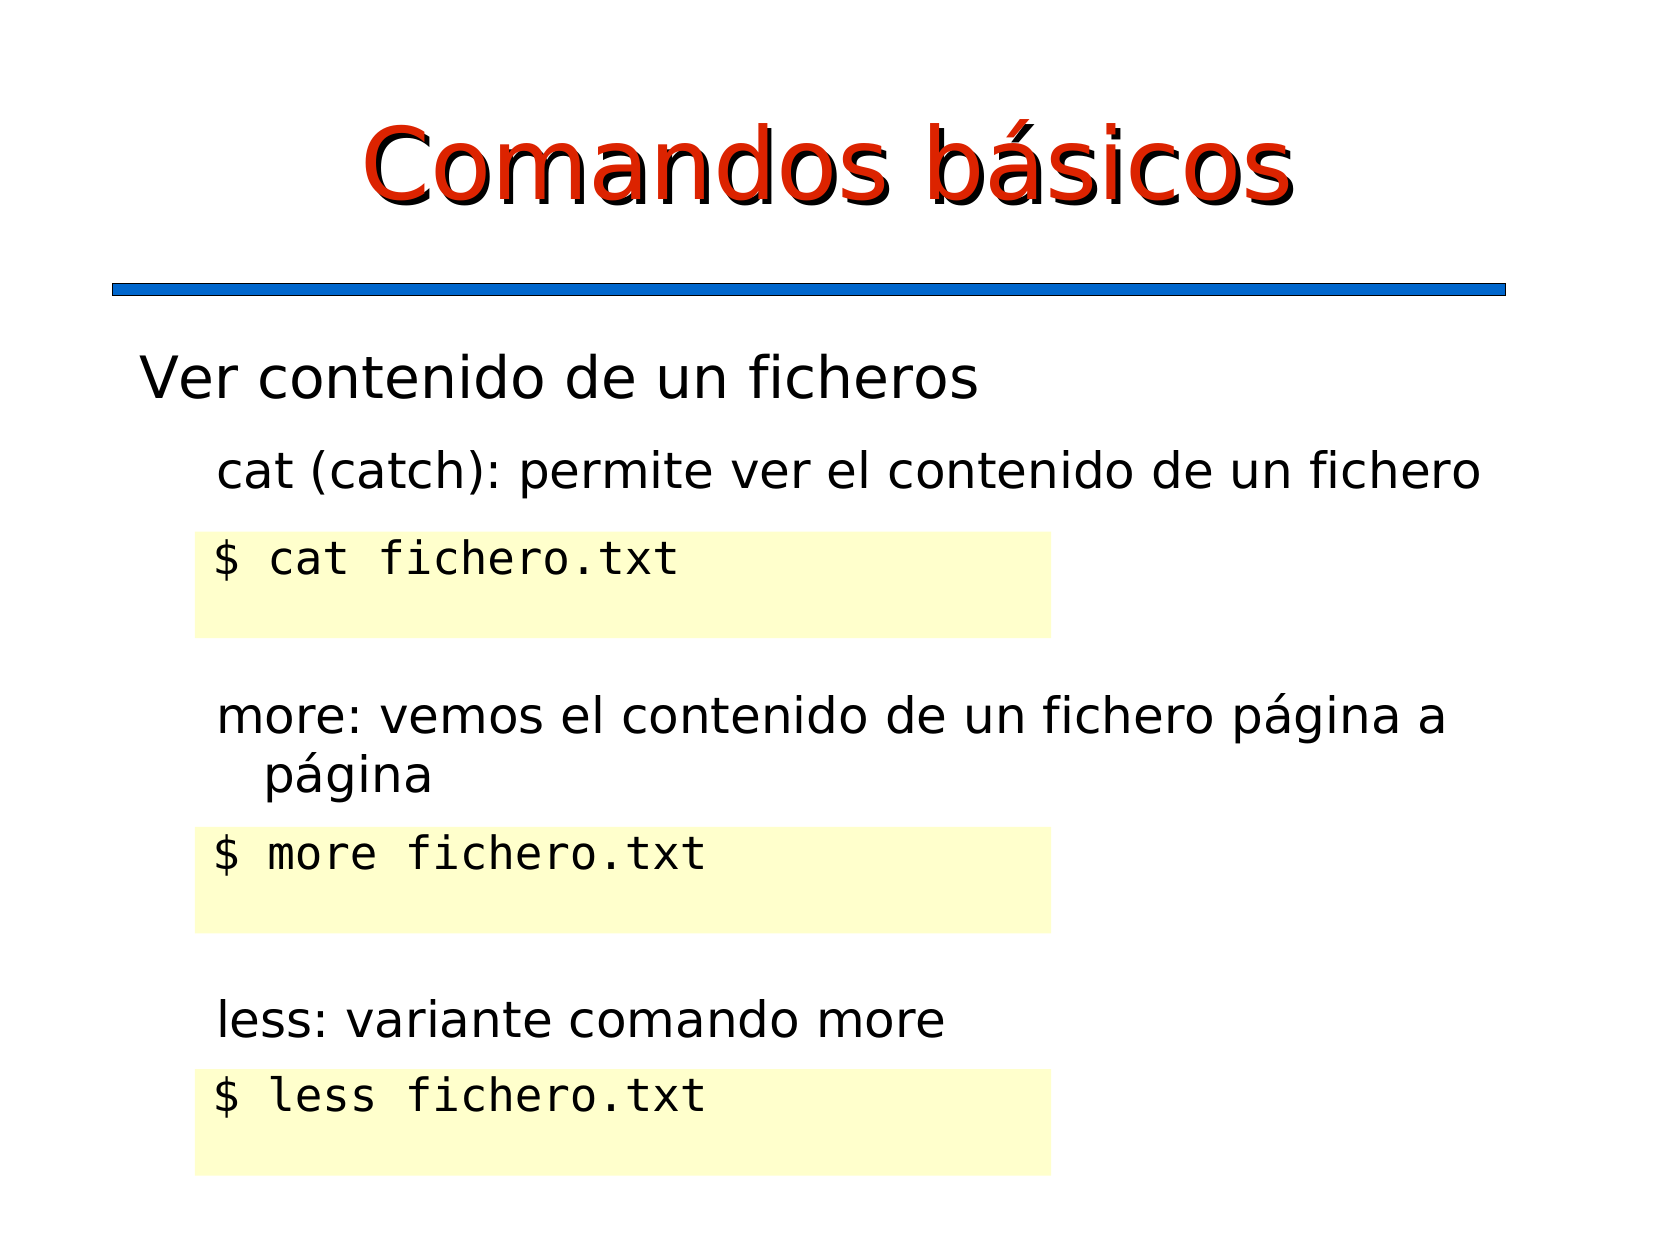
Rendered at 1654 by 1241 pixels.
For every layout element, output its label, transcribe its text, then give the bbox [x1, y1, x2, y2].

list Ver contenido de un ficheros cat (catch): permite ver el contenido de un fichero more: vemos el contenido de un fichero página a página less: variante comando more [121, 344, 1534, 1127]
text_box $ cat fichero.txt [194, 531, 1052, 639]
title Comandos básicos [121, 61, 1534, 269]
text_box $ less fichero.txt [194, 1069, 1052, 1176]
text_box $ more fichero.txt [194, 826, 1052, 934]
